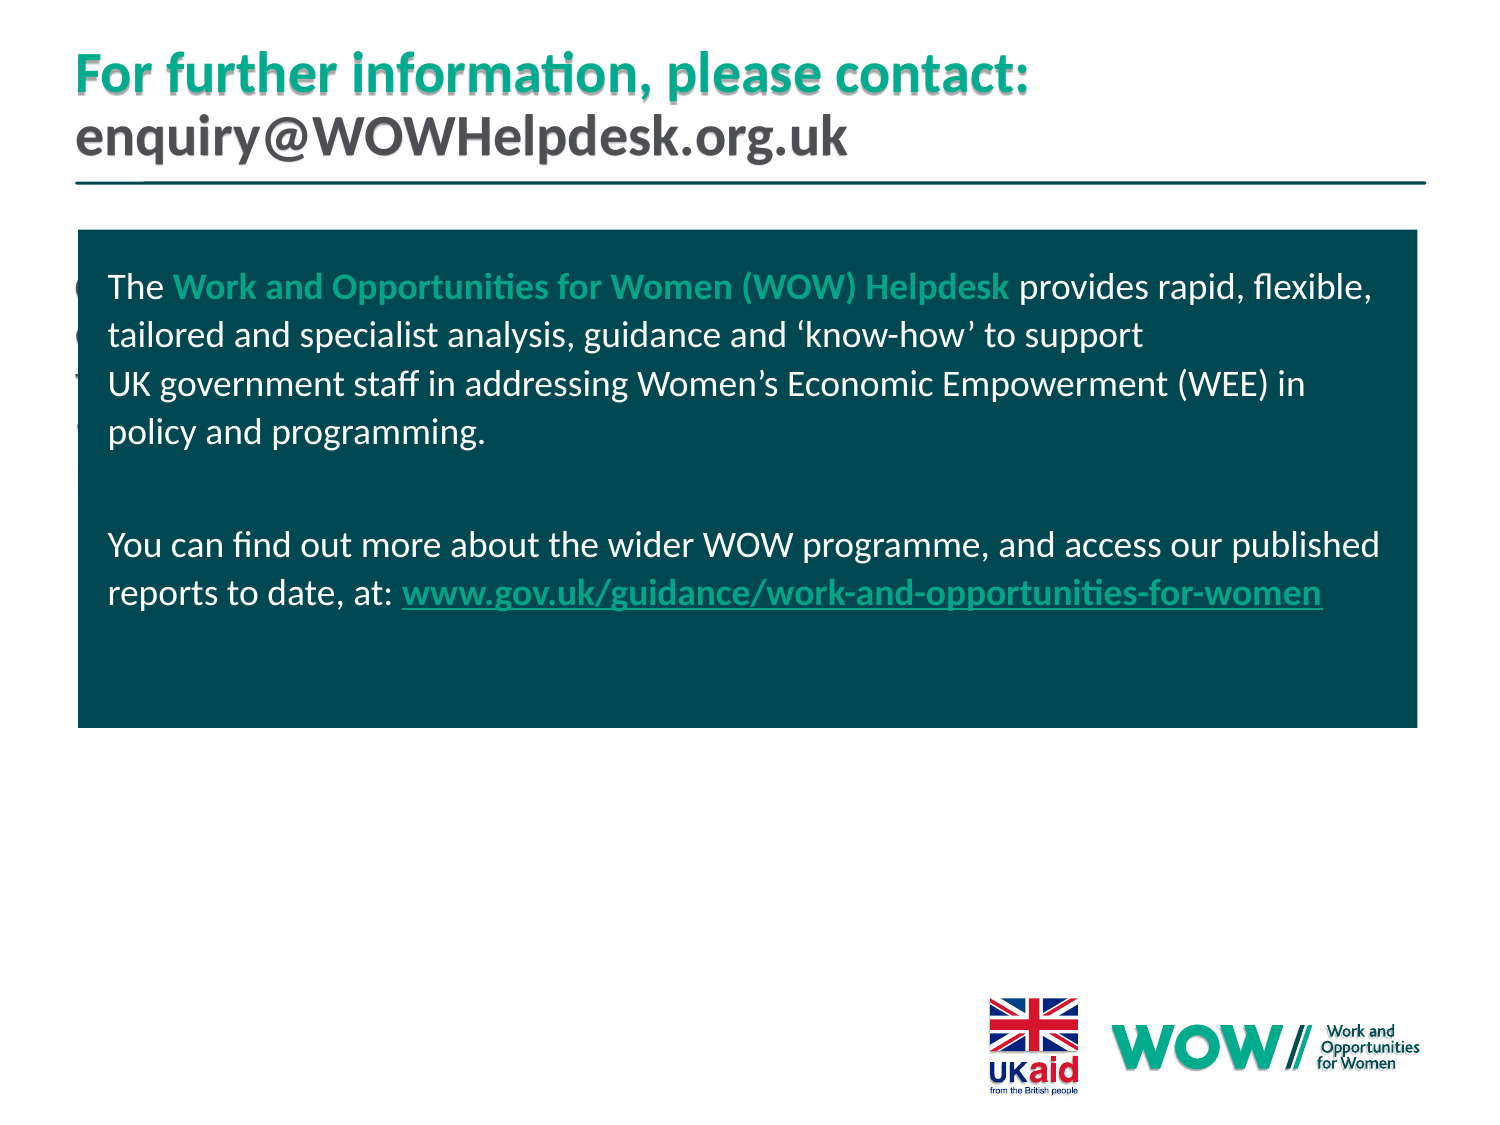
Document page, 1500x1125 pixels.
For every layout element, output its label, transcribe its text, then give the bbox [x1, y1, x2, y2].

text_box The Work and Opportunities for Women (WOW) Helpdesk provides rapid, flexible, tailored and specialist analysis, guidance and ‘know-how’ to support UK government staff in addressing Women’s Economic Empowerment (WEE) in policy and programming. You can find out more about the wider WOW programme, and access our published reports to date, at: www.gov.uk/guidance/work-and-opportunities-for-women [78, 229, 1418, 728]
title For further information, please contact: enquiry@WOWHelpdesk.org.uk [75, 41, 1424, 156]
list Contact enquiry@WOWHelpdesk.org.uk for support on women’s economic empowerment The WOW Helpdesk is available 9:30am – 17:30pm (UK time) Monday to Friday. [36, 824, 1462, 1060]
